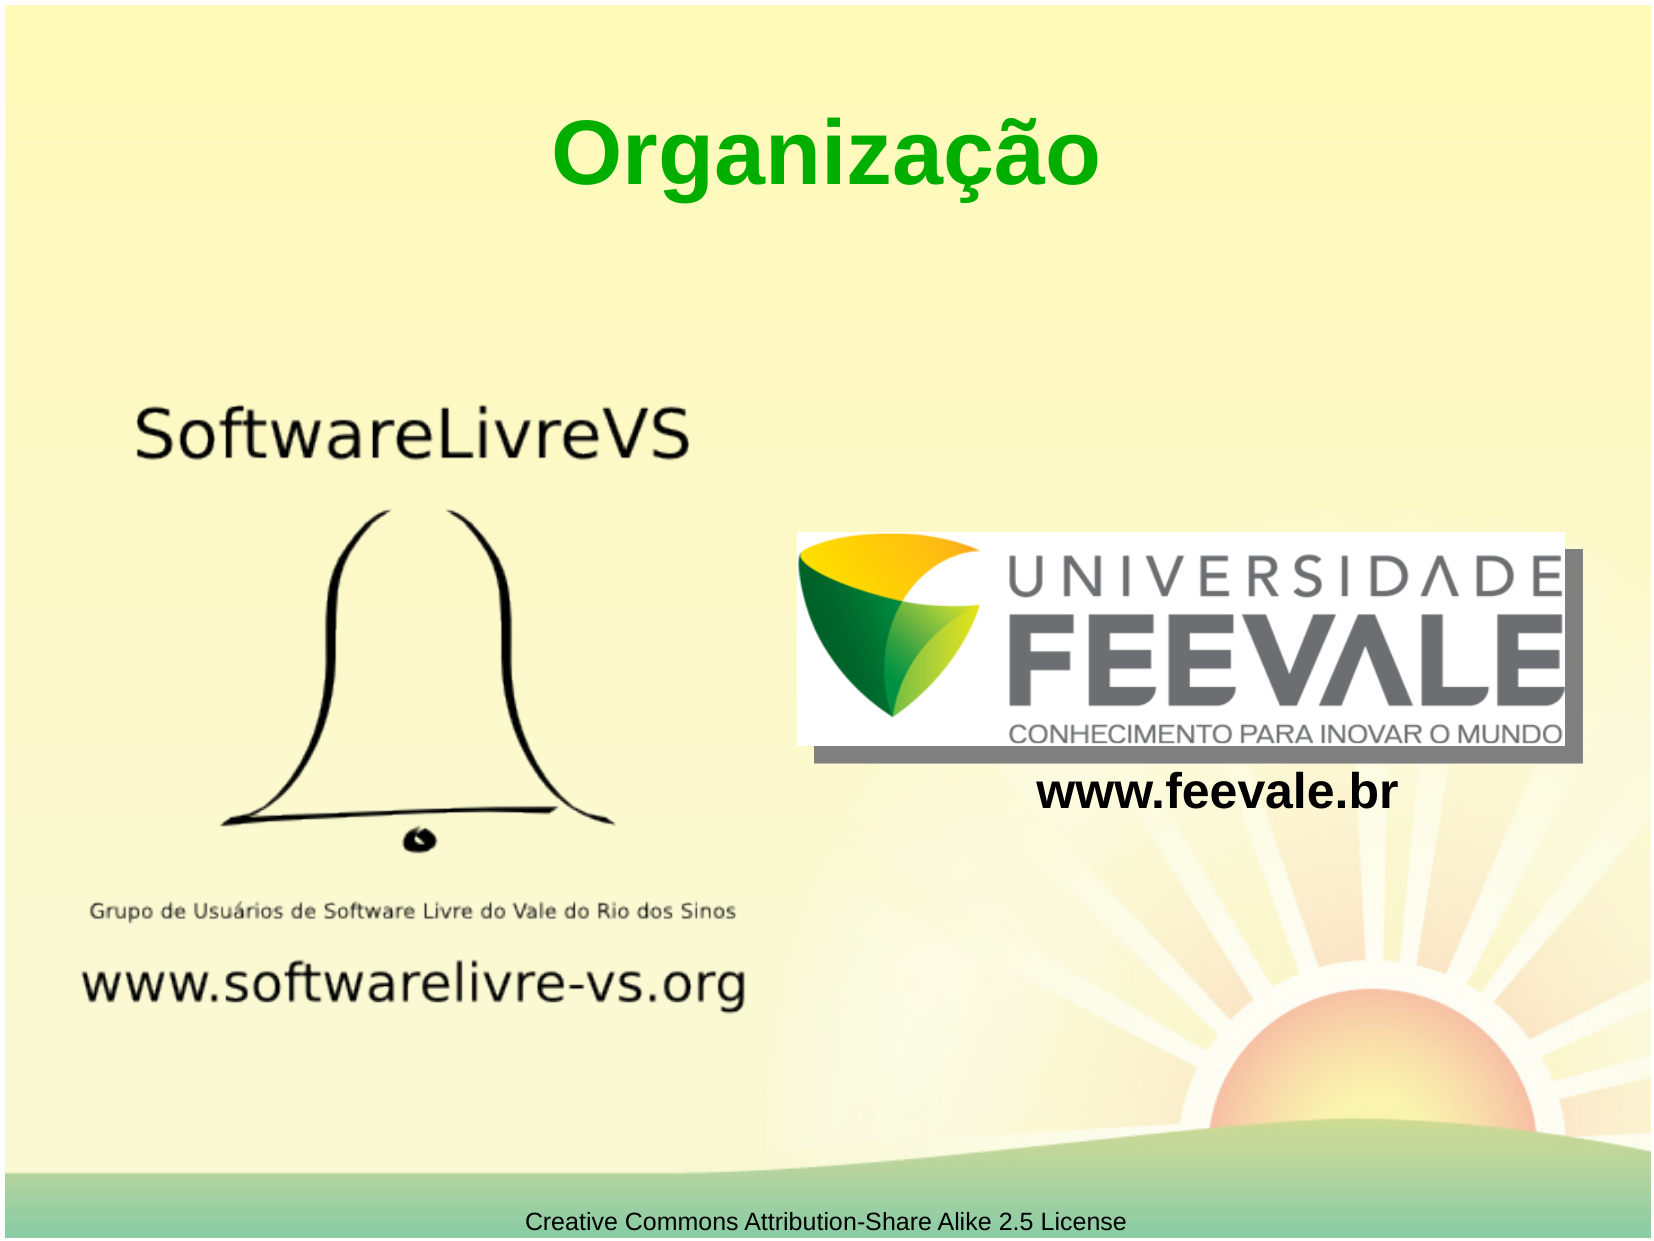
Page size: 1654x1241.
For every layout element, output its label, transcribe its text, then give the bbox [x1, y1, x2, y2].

title Organização [82, 49, 1571, 257]
text_box www.feevale.br [1021, 764, 1414, 827]
picture [5, 5, 1651, 1238]
